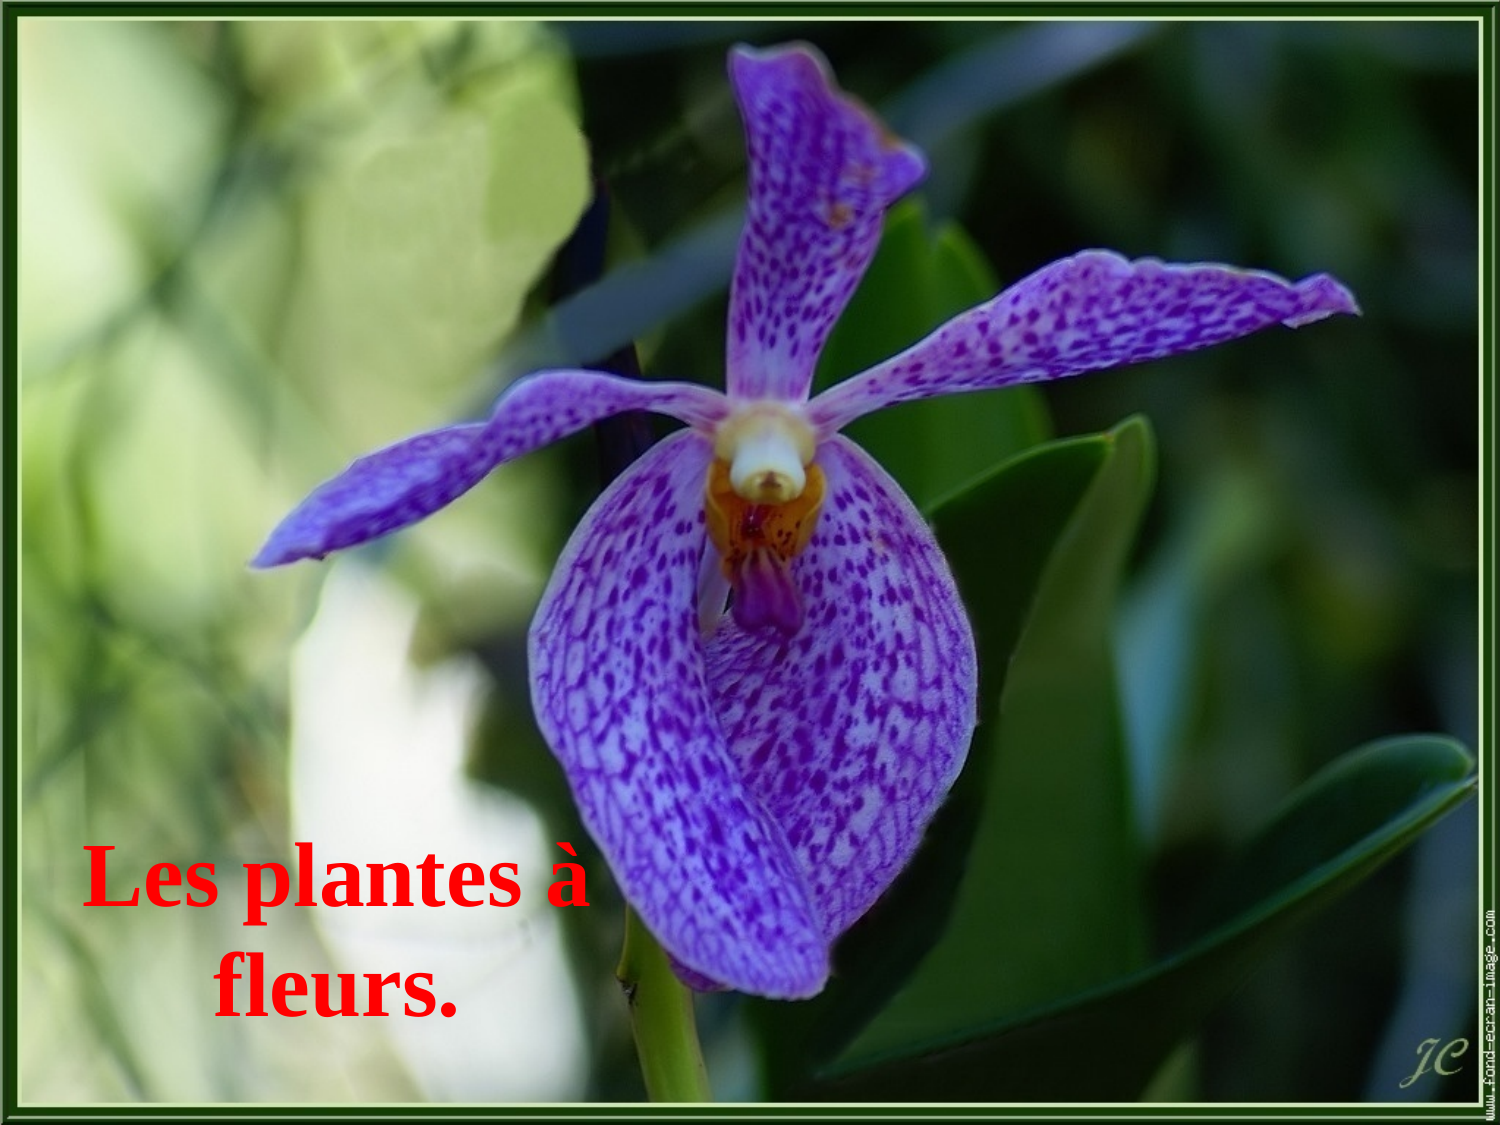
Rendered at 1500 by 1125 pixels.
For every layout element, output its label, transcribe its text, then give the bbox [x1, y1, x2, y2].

picture [0, 0, 1500, 1125]
text_box Les plantes à fleurs. [0, 749, 676, 1101]
